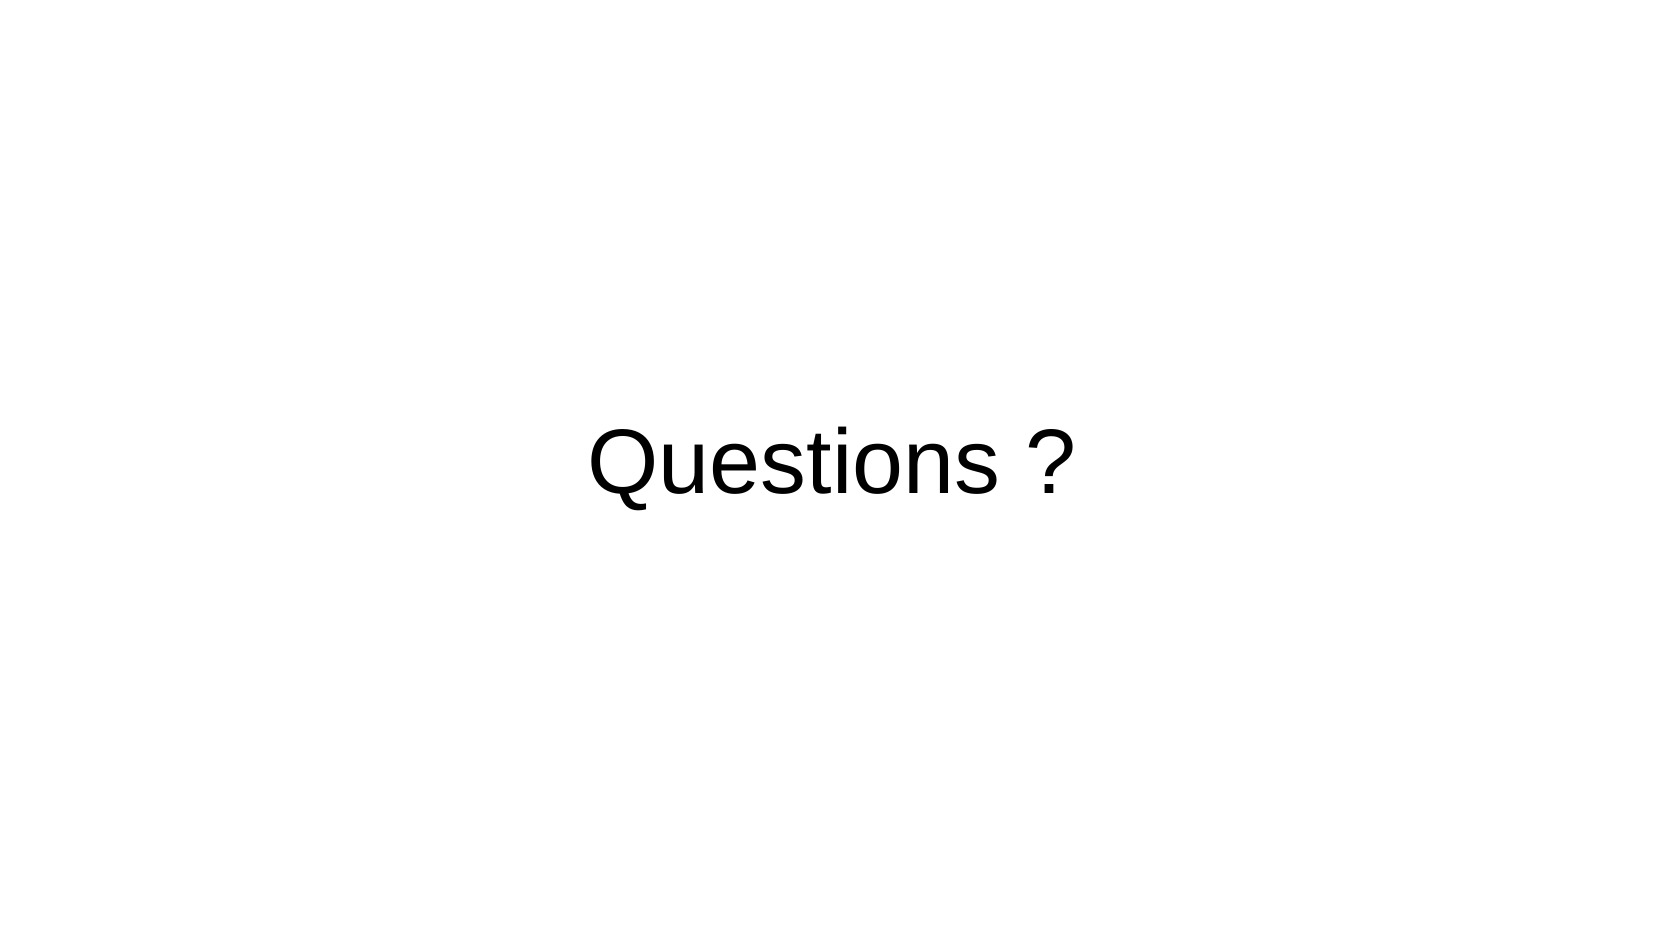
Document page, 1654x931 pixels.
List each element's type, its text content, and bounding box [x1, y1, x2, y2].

title Questions ? [88, 383, 1577, 540]
